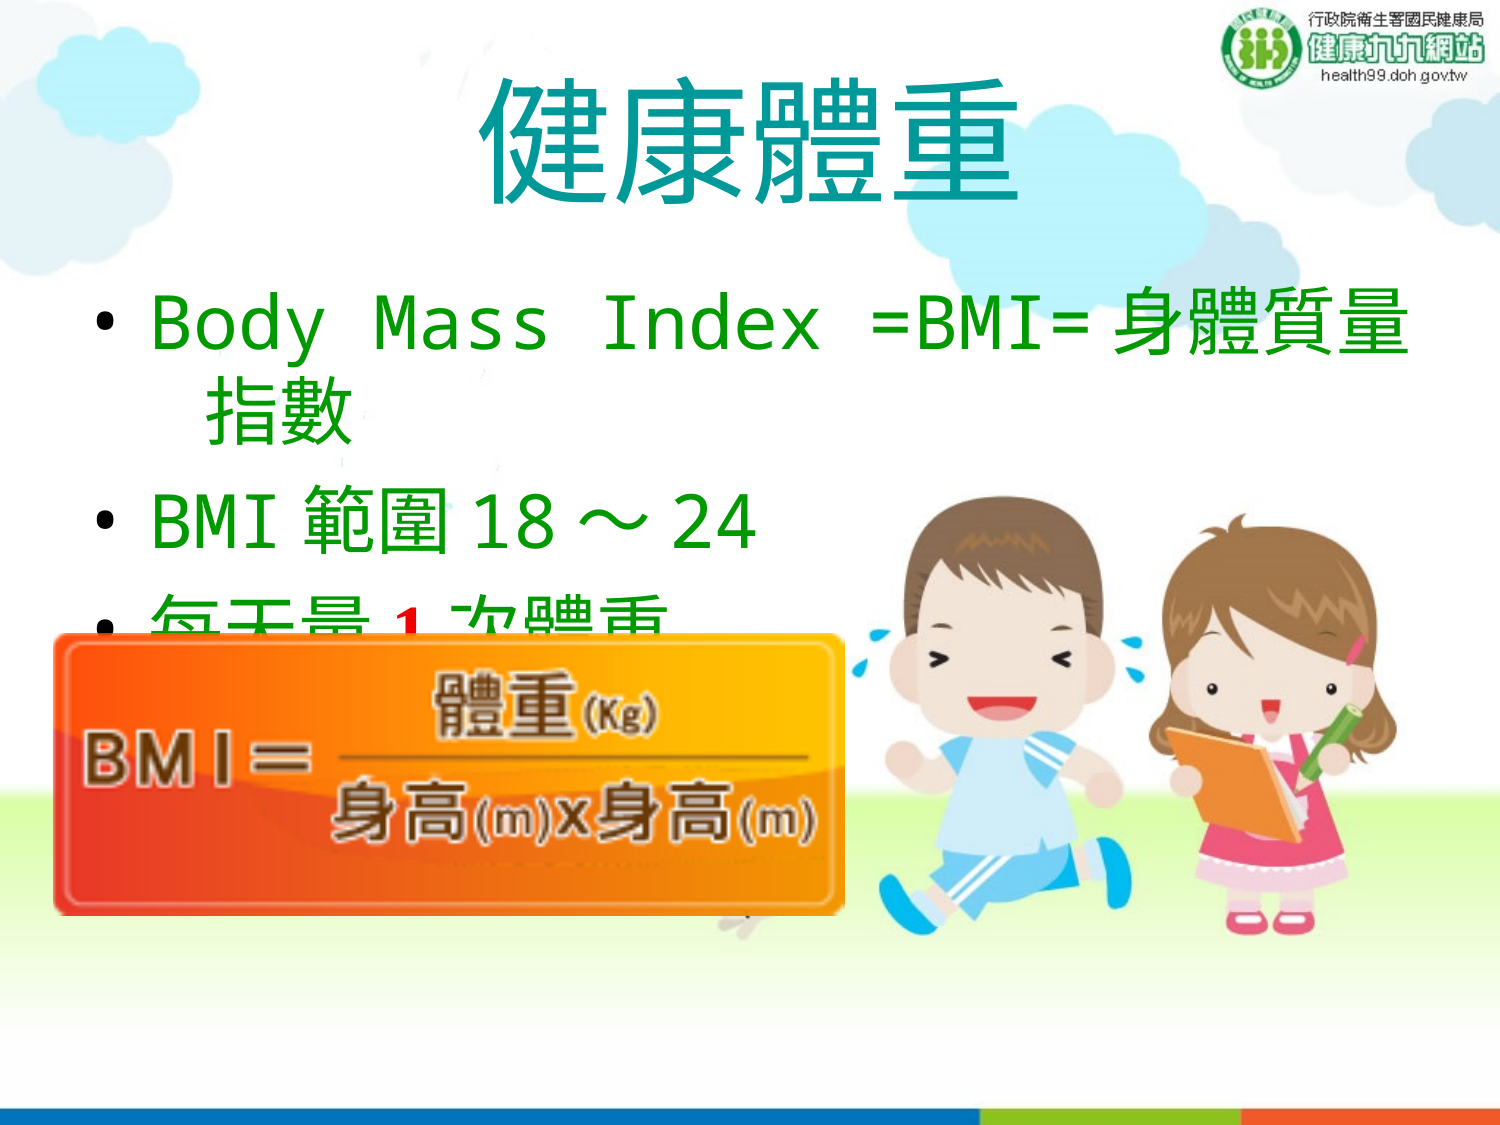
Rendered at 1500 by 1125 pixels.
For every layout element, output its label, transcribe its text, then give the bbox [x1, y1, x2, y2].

picture [53, 633, 845, 916]
title 健康體重 [75, 45, 1426, 233]
list Body Mass Index =BMI=身體質量指數 BMI範圍18～24 每天量1次體重 [76, 267, 1427, 1010]
